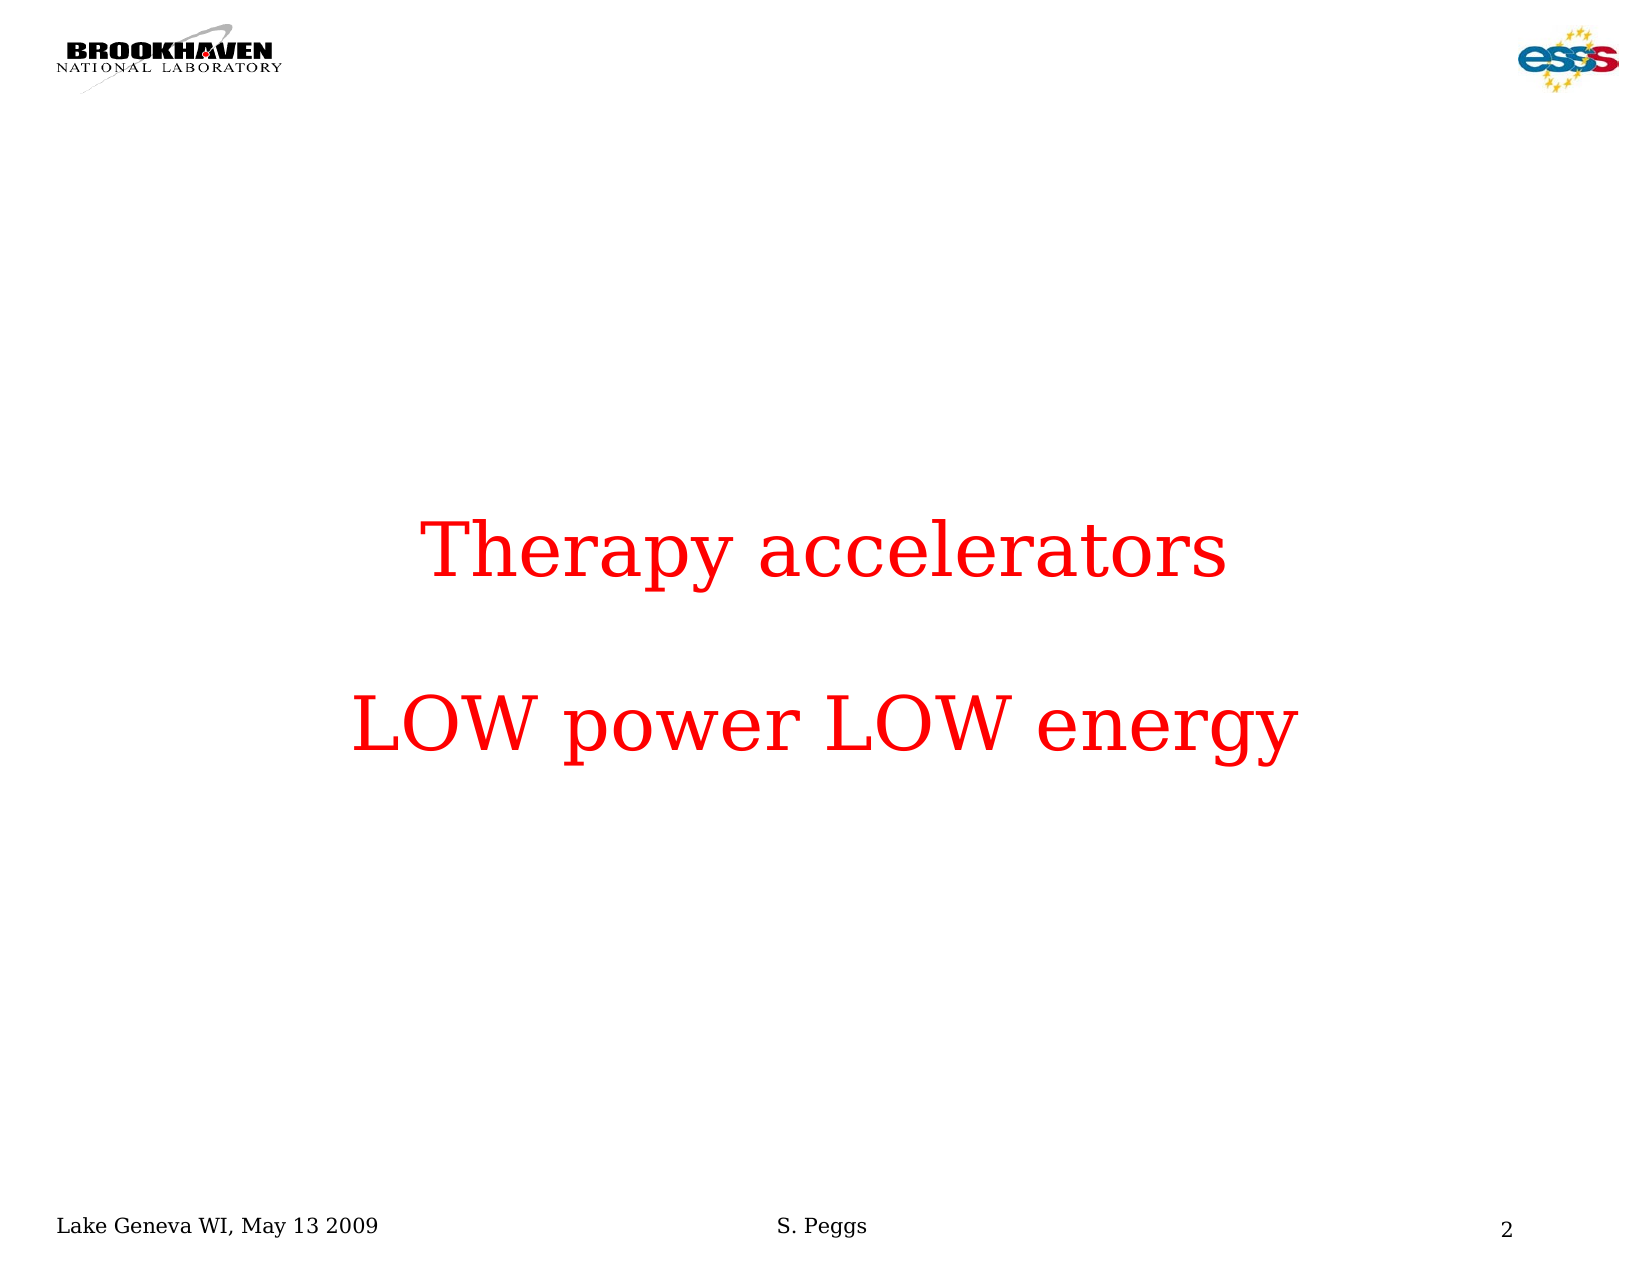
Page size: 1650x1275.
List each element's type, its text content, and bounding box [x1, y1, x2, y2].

picture [1518, 25, 1619, 93]
picture [56, 24, 282, 94]
picture [1555, 52, 1566, 57]
text_box Therapy accelerators LOW power LOW energy [139, 506, 1511, 769]
